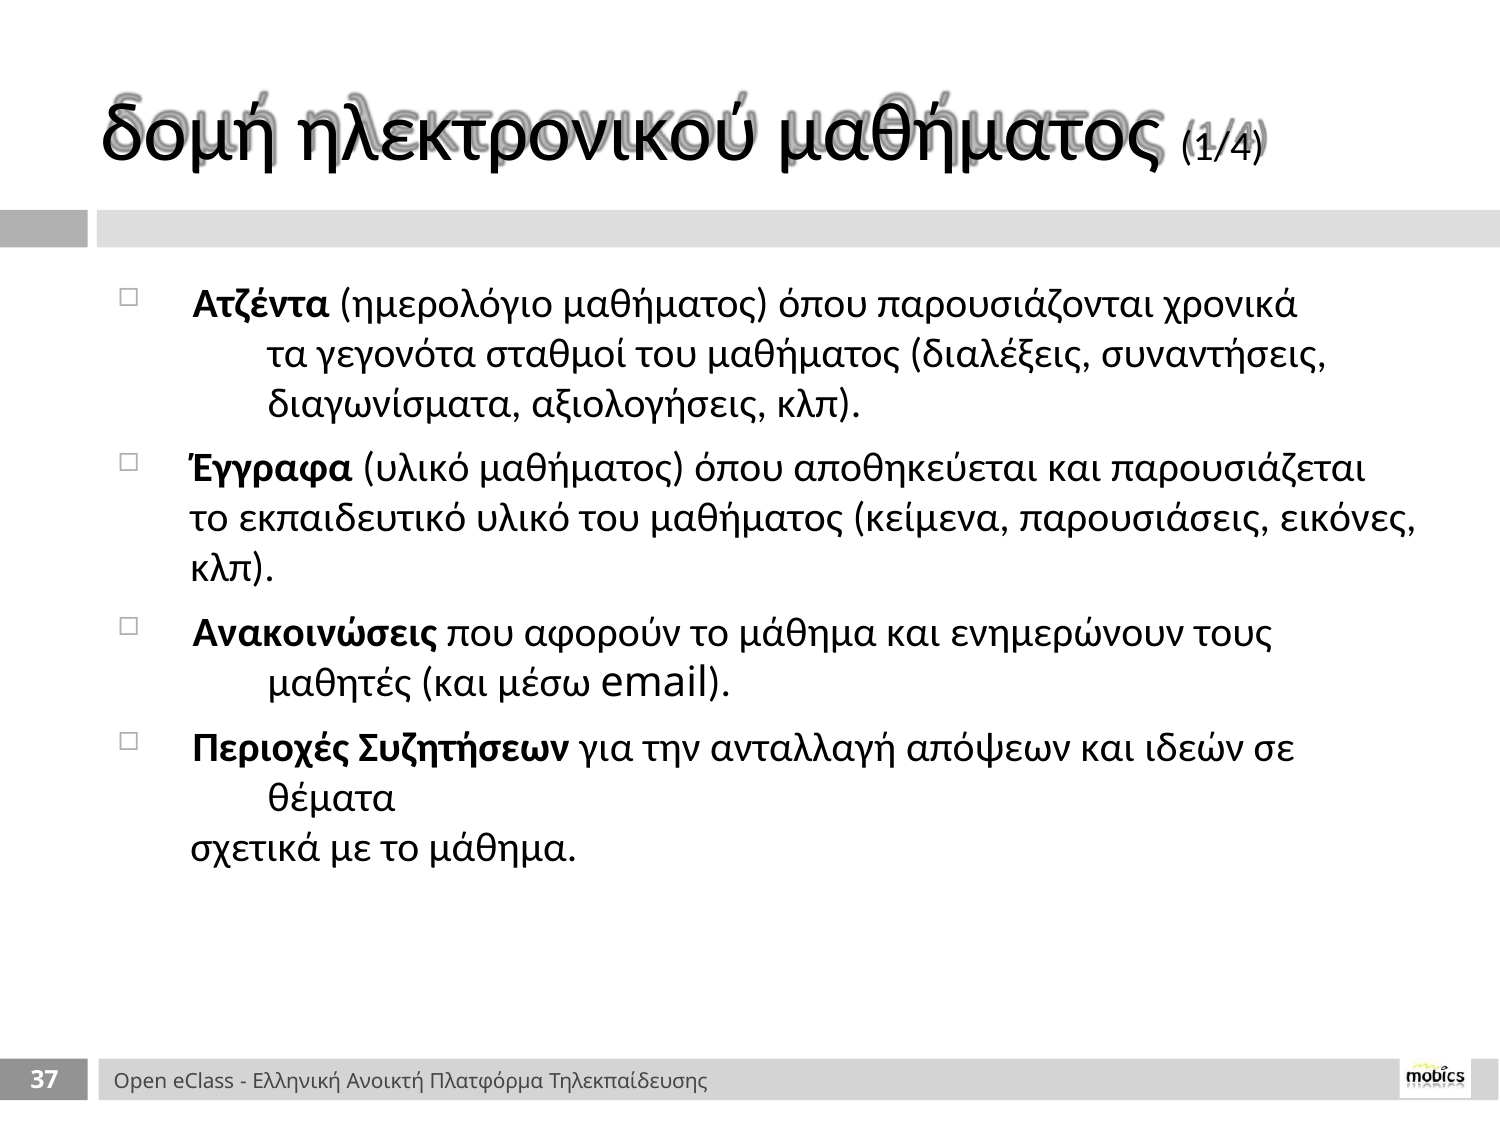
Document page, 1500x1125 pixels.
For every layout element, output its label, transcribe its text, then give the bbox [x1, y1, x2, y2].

text_box [0, 1058, 88, 1101]
text_box [49, 42, 1306, 177]
text_box Open eClass - Ελληνική Ανοικτή Πλατφόρμα Τηλεκπαίδευσης [111, 1068, 753, 1094]
text_box Ατζέντα (ημερολόγιο μαθήματος) όπου παρουσιάζονται χρονικά τα γεγονότα σταθμοί του μαθήματος (διαλέξεις, συναντήσεις, διαγωνίσματα, αξιολογήσεις, κλπ). Έγγραφα (υλικό μαθήματος) όπου αποθηκεύεται και παρουσιάζεται το εκπαιδευτικό υλικό του μαθήματος (κείμενα, παρουσιάσεις, εικόνες, κλπ). Ανακοινώσεις που αφορούν το μάθημα και ενημερώνουν τους μαθητές (και μέσω email). Περιοχές Συζητήσεων για την ανταλλαγή απόψεων και ιδεών σε θέματα σχετικά με το μάθημα. [113, 275, 1424, 816]
text_box [98, 1058, 1499, 1101]
text_box 37 [26, 1063, 62, 1093]
title δομή ηλεκτρονικού μαθήματος (1/4) [89, 77, 1411, 165]
